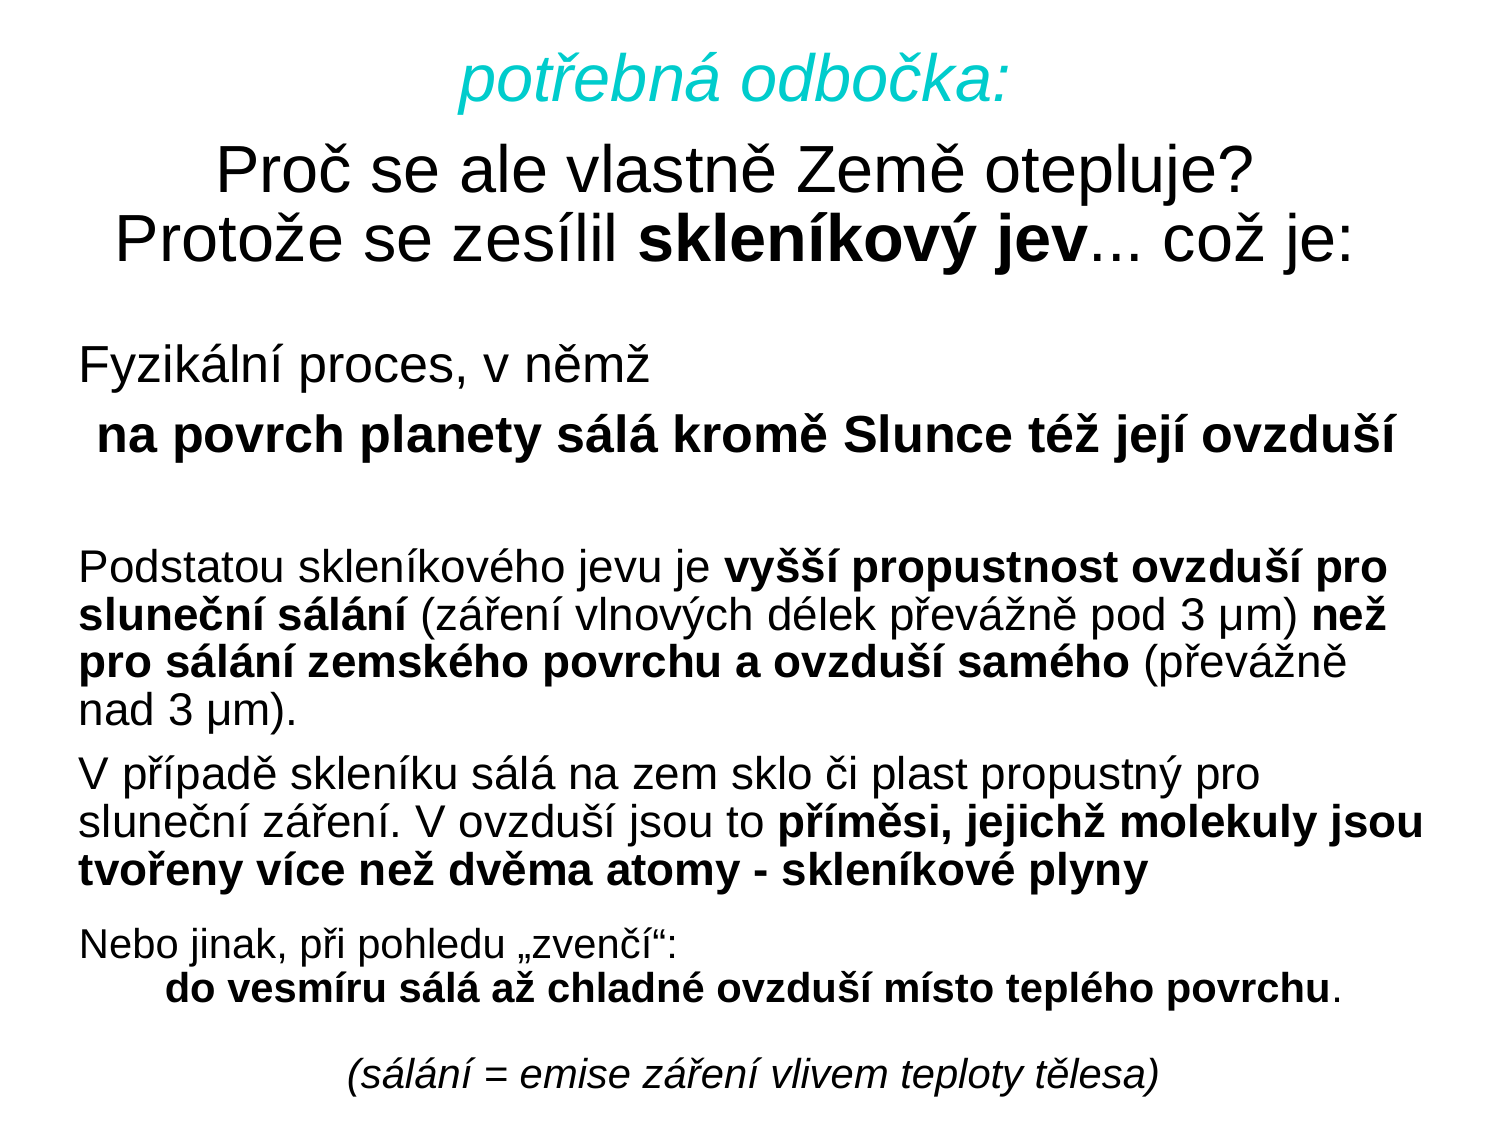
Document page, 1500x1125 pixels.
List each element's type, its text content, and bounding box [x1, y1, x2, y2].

subtitle Fyzikální proces, v němž na povrch planety sálá kromě Slunce též její ovzduší Podstatou skleníkového jevu je vyšší propustnost ovzduší pro sluneční sálání (záření vlnových délek převážně pod 3 μm) než pro sálání zemského povrchu a ovzduší samého (převážně nad 3 μm). V případě skleníku sálá na zem sklo či plast propustný pro sluneční záření. V ovzduší jsou to příměsi, jejichž molekuly jsou tvořeny více než dvěma atomy - skleníkové plyny Nebo jinak, při pohledu „zvenčí“: do vesmíru sálá až chladné ovzduší místo teplého povrchu. (sálání = emise záření vlivem teploty tělesa) [78, 292, 1429, 1125]
title potřebná odbočka: Proč se ale vlastně Země otepluje? Protože se zesílil skleníkový jev... což je: [60, 17, 1411, 304]
